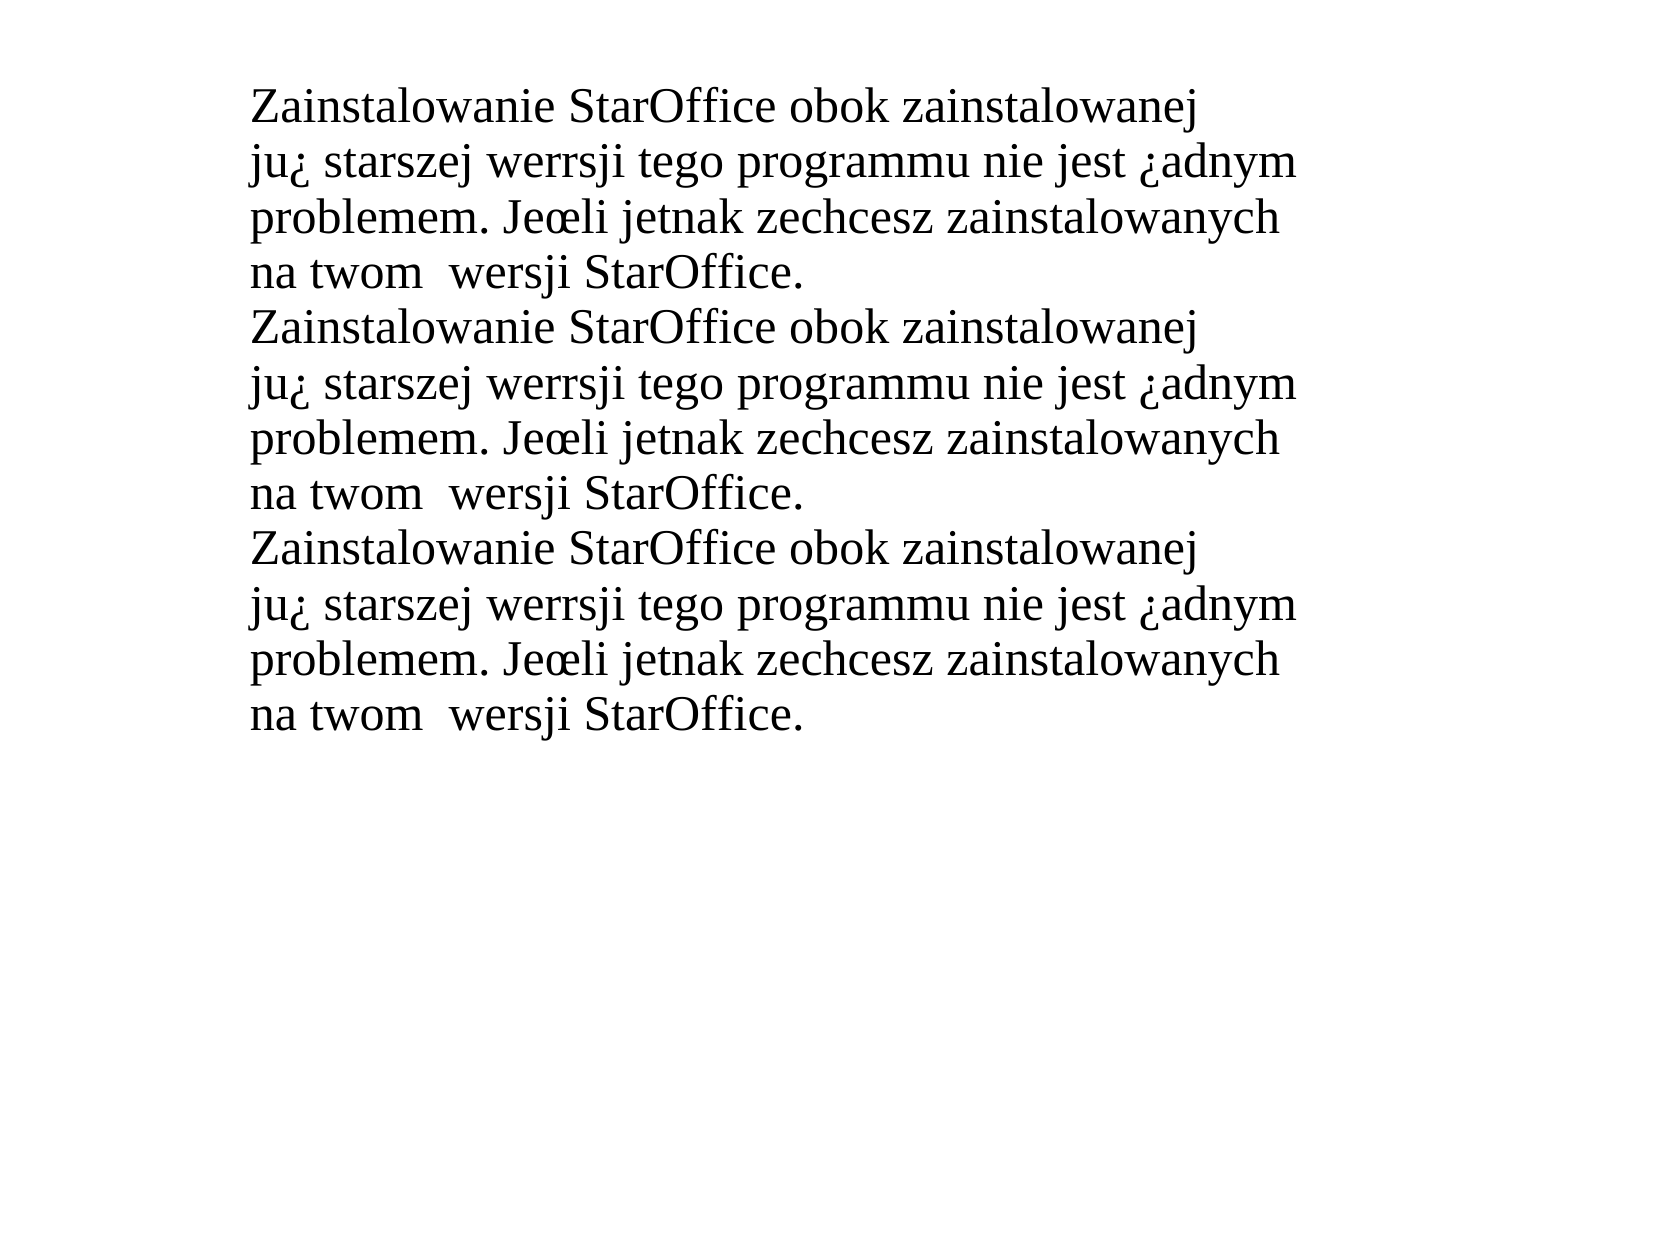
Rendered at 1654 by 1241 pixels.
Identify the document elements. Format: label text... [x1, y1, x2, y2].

text_box Zainstalowanie StarOffice obok zainstalowanej ju¿ starszej werrsji tego programmu nie jest ¿adnym problemem. Jeœli jetnak zechcesz zainstalowanych na twom wersji StarOffice. Zainstalowanie StarOffice obok zainstalowanej ju¿ starszej werrsji tego programmu nie jest ¿adnym problemem. Jeœli jetnak zechcesz zainstalowanych na twom wersji StarOffice. Zainstalowanie StarOffice obok zainstalowanej ju¿ starszej werrsji tego programmu nie jest ¿adnym problemem. Jeœli jetnak zechcesz zainstalowanych na twom wersji StarOffice. [249, 78, 1315, 1241]
